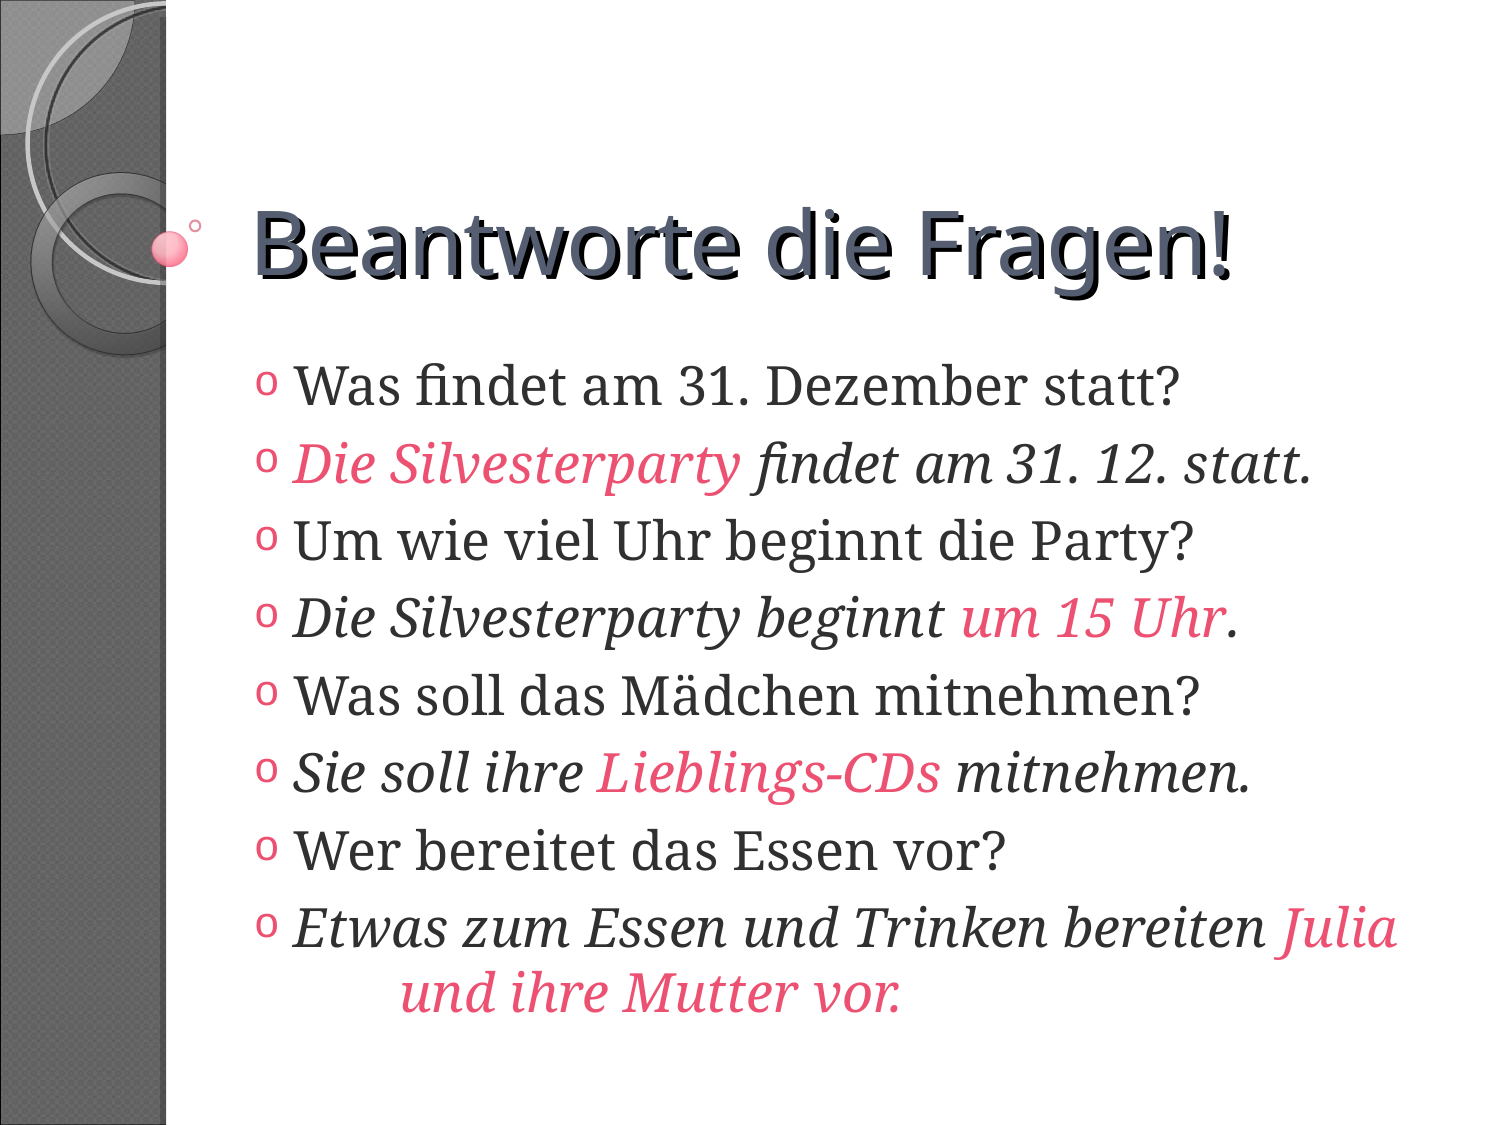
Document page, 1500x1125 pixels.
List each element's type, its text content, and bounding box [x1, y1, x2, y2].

picture [136, 0, 166, 4]
title Beantworte die Fragen! [234, 59, 1450, 301]
text_box Was findet am 31. Dezember statt? Die Silvesterparty findet am 31. 12. statt. Um wie viel Uhr beginnt die Party? Die Silvesterparty beginnt um 15 Uhr. Was soll das Mädchen mitnehmen? Sie soll ihre Lieblings-CDs mitnehmen. Wer bereitet das Essen vor? Etwas zum Essen und Trinken bereiten Julia und ihre Mutter vor. [234, 351, 1450, 1125]
picture [0, 11, 189, 1125]
